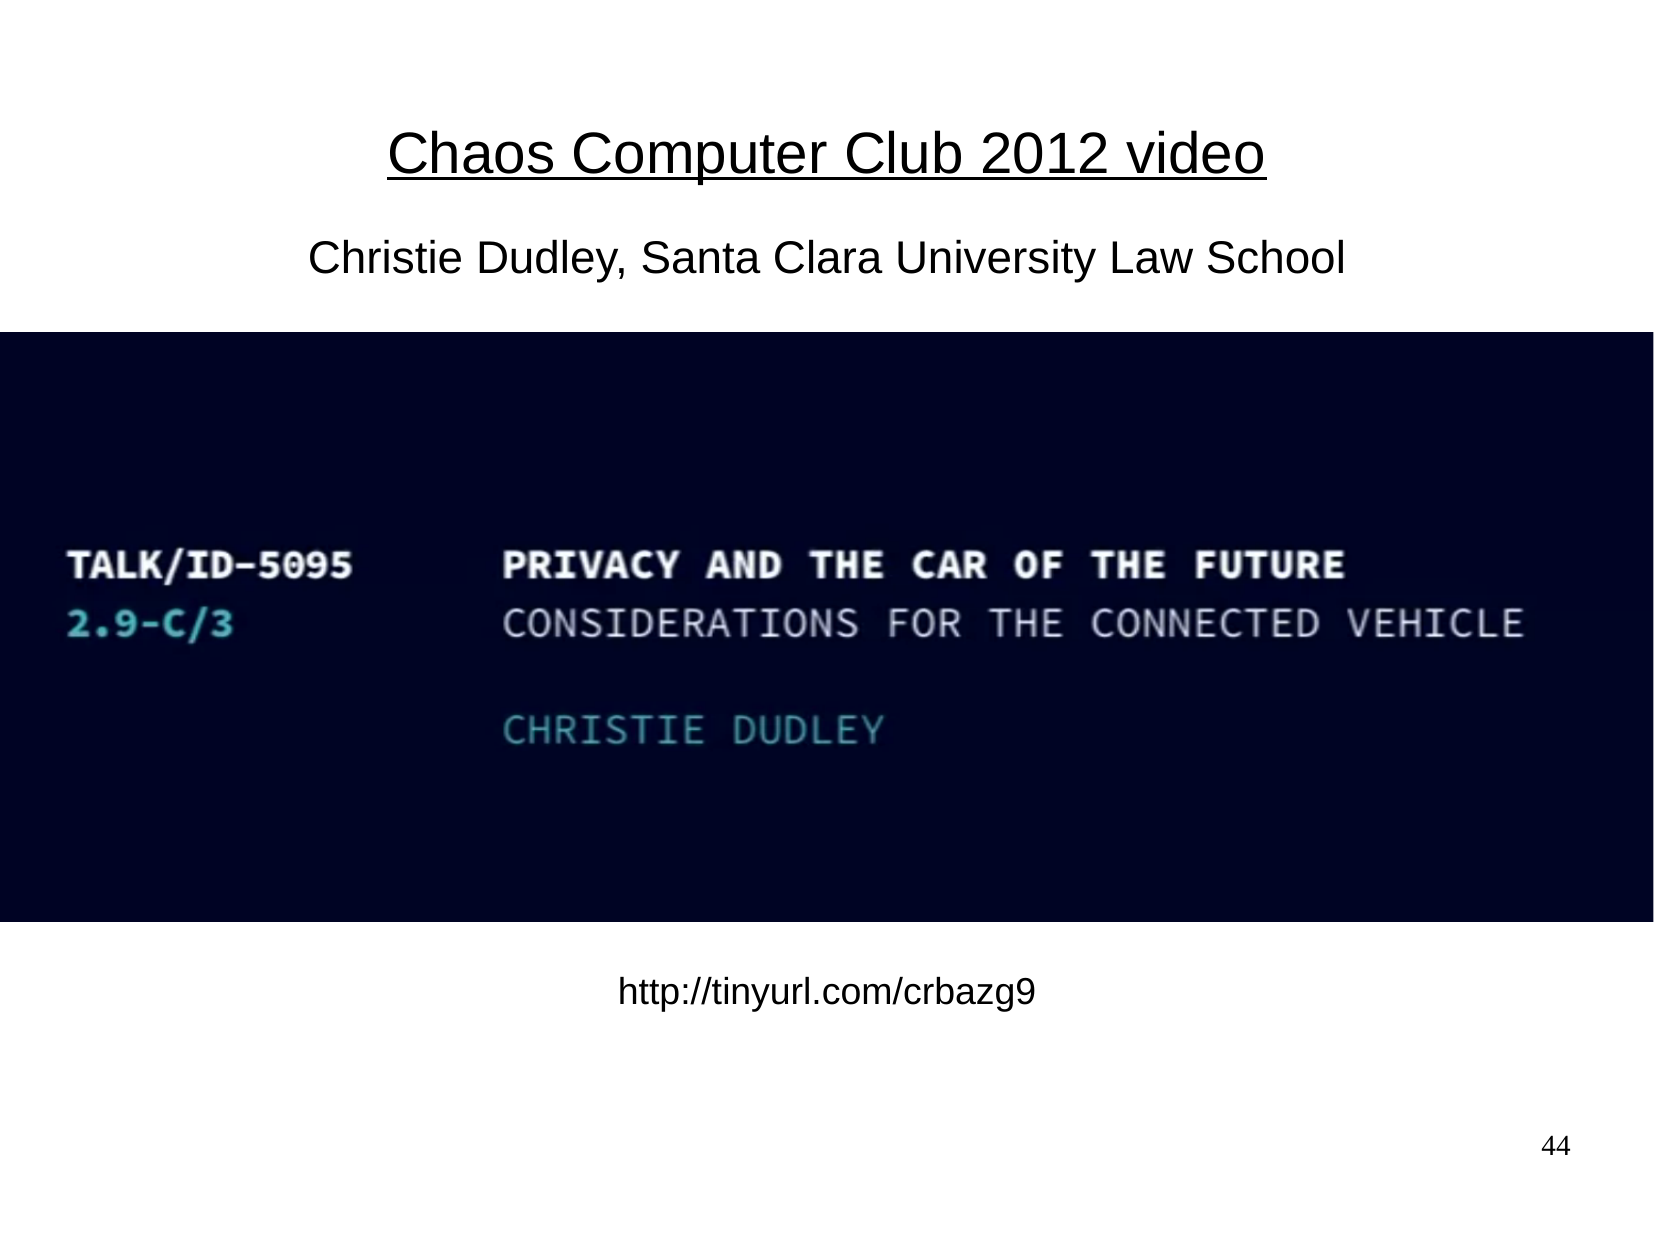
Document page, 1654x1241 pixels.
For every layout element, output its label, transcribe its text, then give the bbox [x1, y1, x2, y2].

picture [0, 332, 1654, 922]
text_box http://tinyurl.com/crbazg9 [603, 963, 1051, 1021]
title Chaos Computer Club 2012 video [82, 49, 1571, 257]
text_box Christie Dudley, Santa Clara University Law School [293, 225, 1361, 292]
